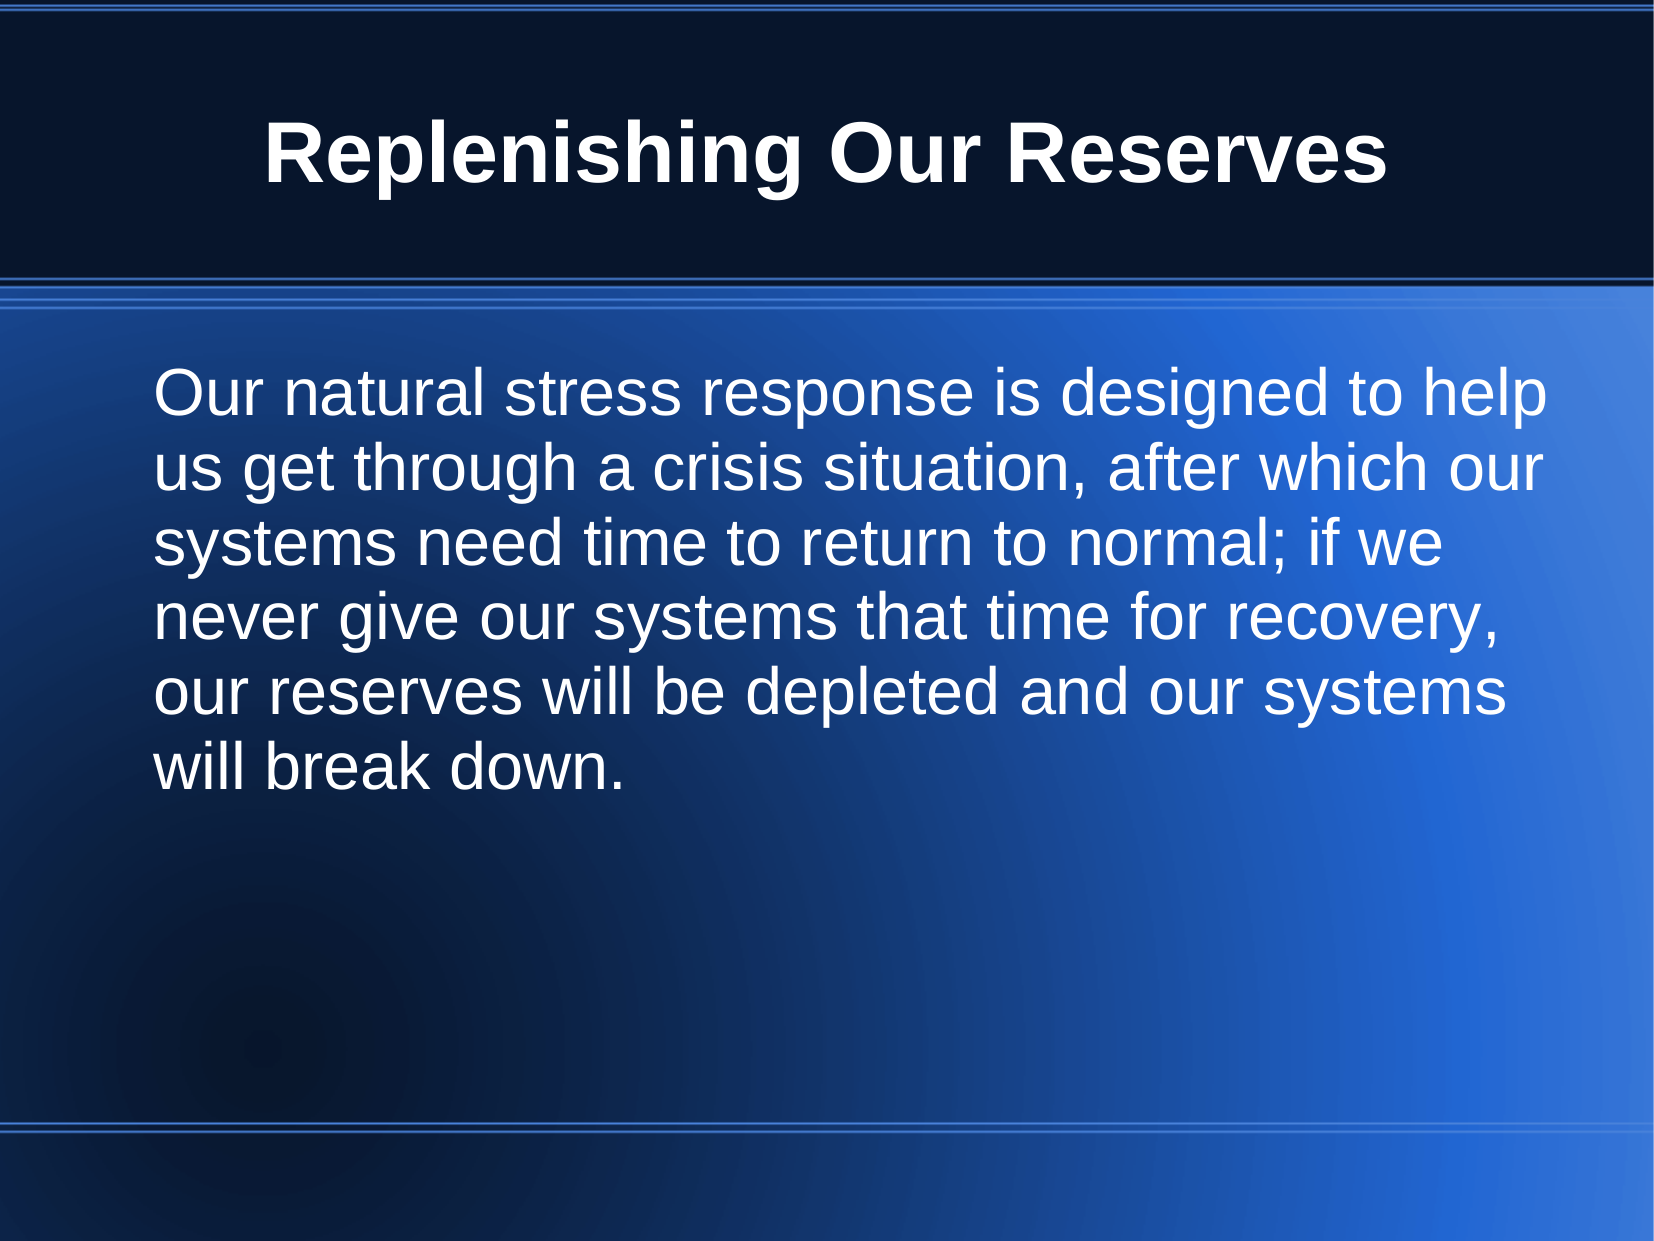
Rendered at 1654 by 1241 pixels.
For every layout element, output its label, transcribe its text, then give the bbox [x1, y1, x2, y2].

title Replenishing Our Reserves [82, 49, 1571, 257]
list Our natural stress response is designed to help us get through a crisis situation, after which our systems need time to return to normal; if we never give our systems that time for recovery, our reserves will be depleted and our systems will break down. [82, 355, 1571, 1058]
picture [0, 0, 1654, 1241]
